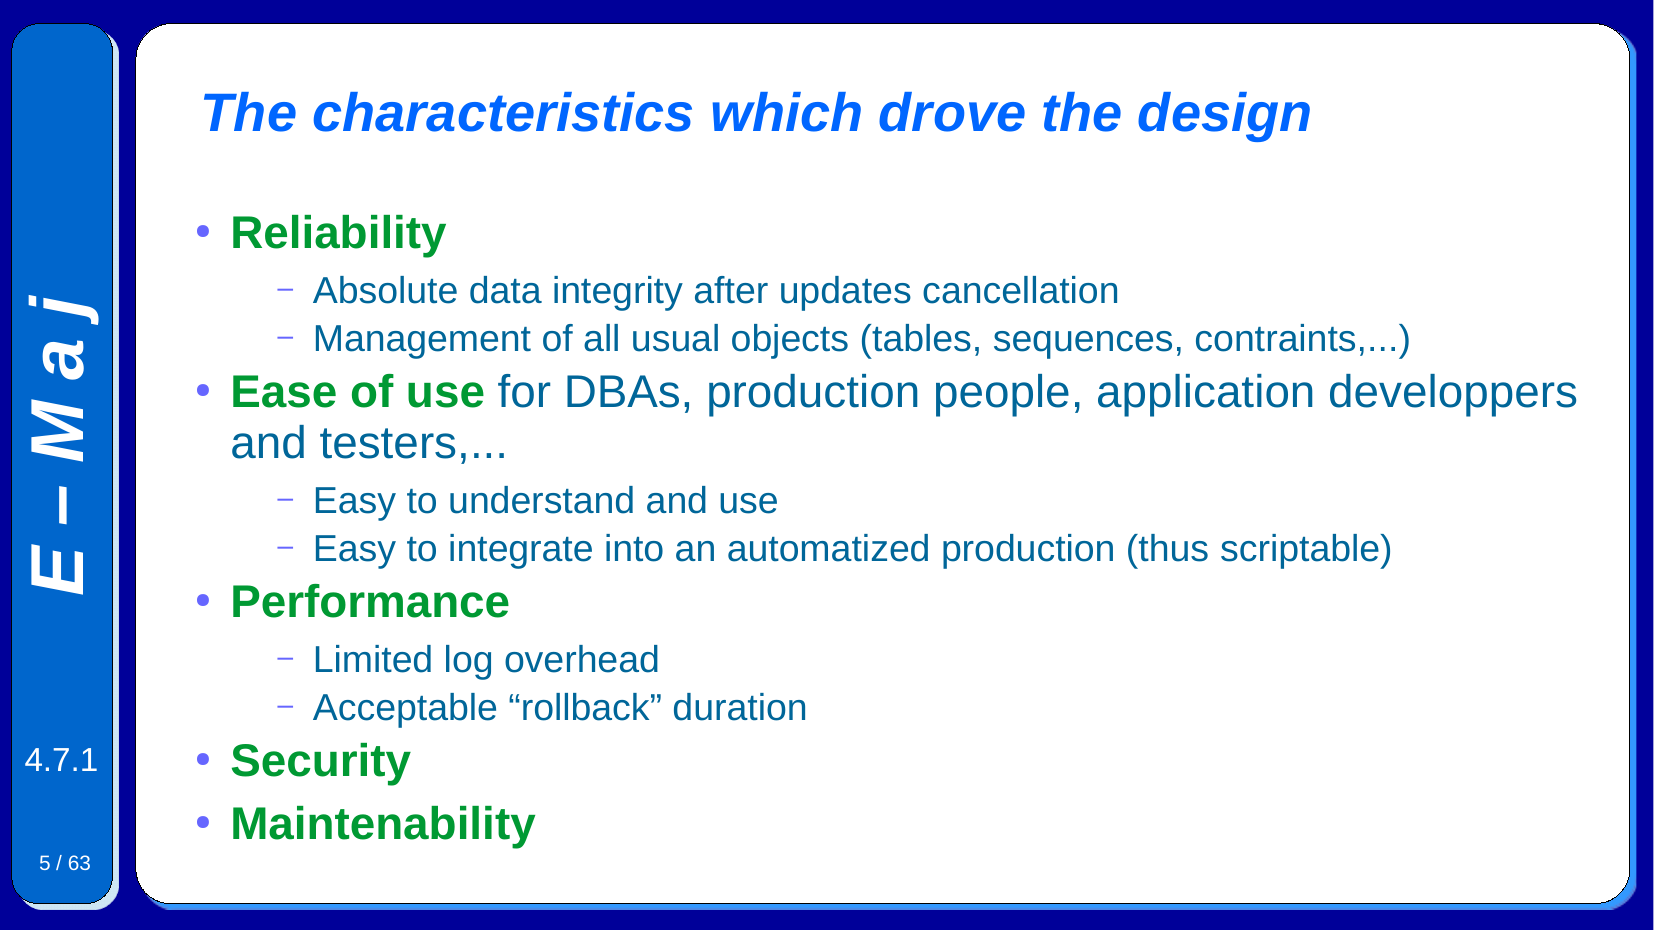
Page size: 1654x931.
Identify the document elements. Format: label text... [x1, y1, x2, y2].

title The characteristics which drove the design [200, 34, 1575, 191]
list Reliability Absolute data integrity after updates cancellation Management of all usual objects (tables, sequences, contraints,...) Ease of use for DBAs, production people, application developpers and testers,... Easy to understand and use Easy to integrate into an automatized production (thus scriptable) Performance Limited log overhead Acceptable “rollback” duration Security Maintenability [177, 206, 1587, 849]
